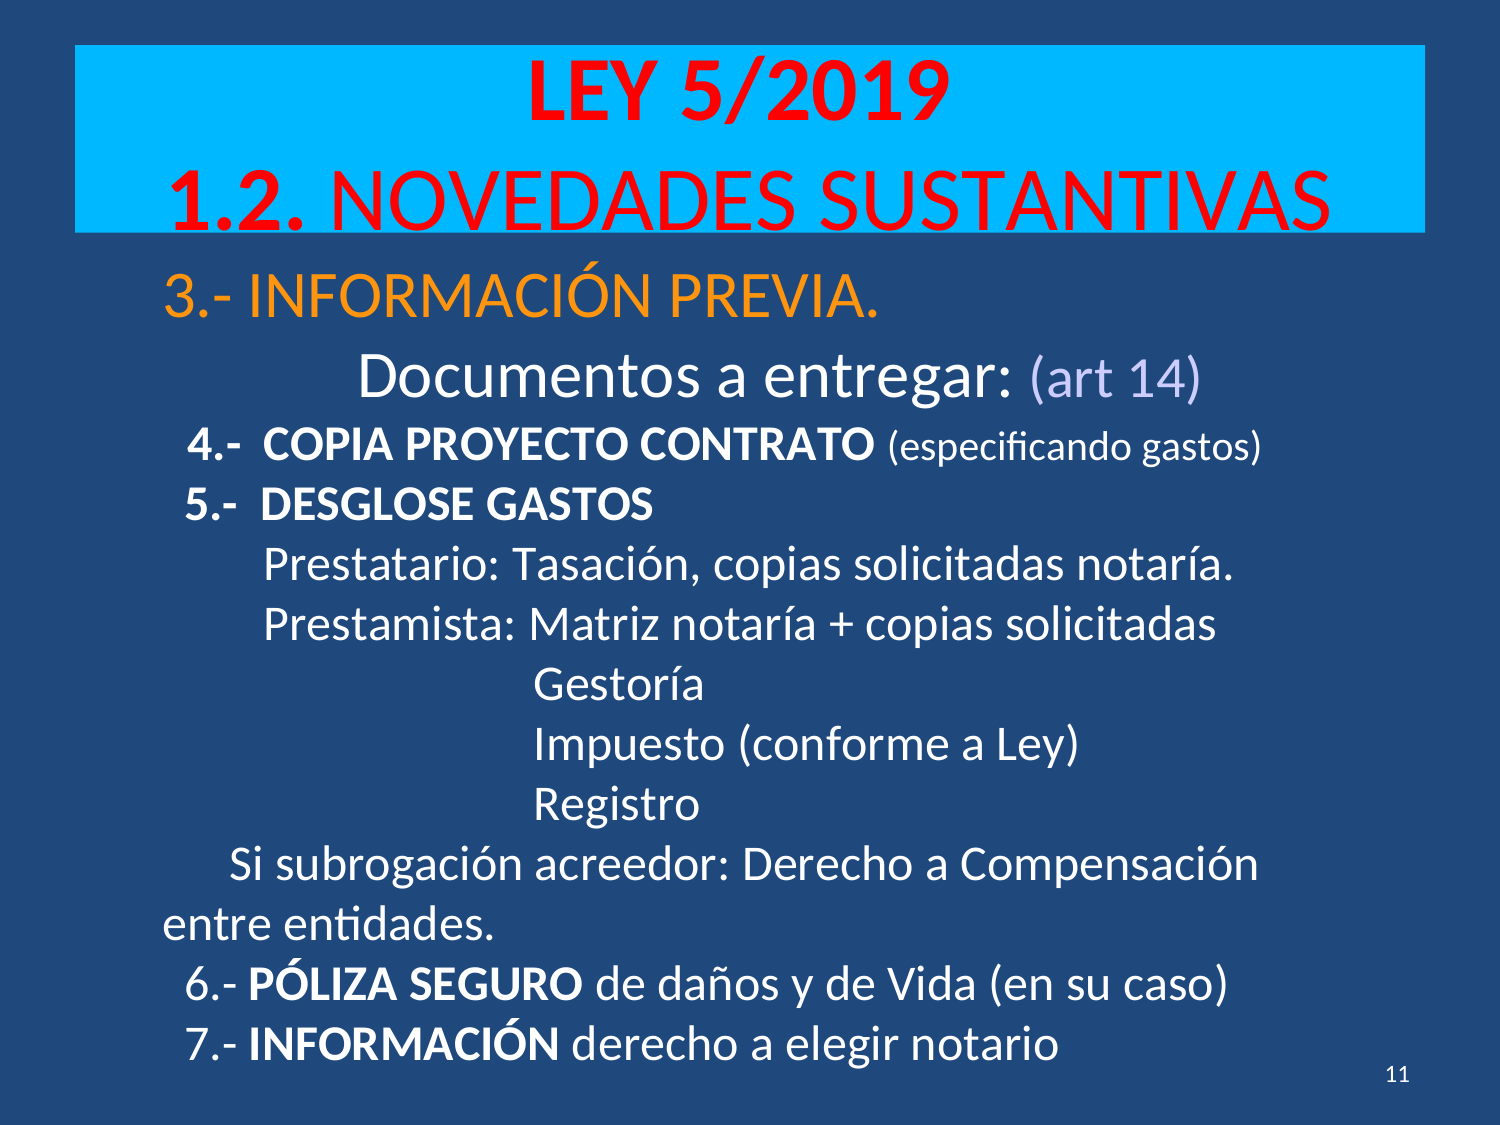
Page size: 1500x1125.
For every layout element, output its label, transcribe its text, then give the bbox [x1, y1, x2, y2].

text_box <número> [1074, 1042, 1426, 1103]
text_box 3.- INFORMACIÓN PREVIA. Documentos a entregar: (art 14) 4.- COPIA PROYECTO CONTRATO (especificando gastos) 5.- DESGLOSE GASTOS Prestatario: Tasación, copias solicitadas notaría. Prestamista: Matriz notaría + copias solicitadas Gestoría Impuesto (conforme a Ley) Registro Si subrogación acreedor: Derecho a Compensación entre entidades. 6.- PÓLIZA SEGURO de daños y de Vida (en su caso) 7.- INFORMACIÓN derecho a elegir notario [147, 243, 1351, 898]
text_box LEY 5/2019 1.2. NOVEDADES SUSTANTIVAS [75, 45, 1426, 233]
